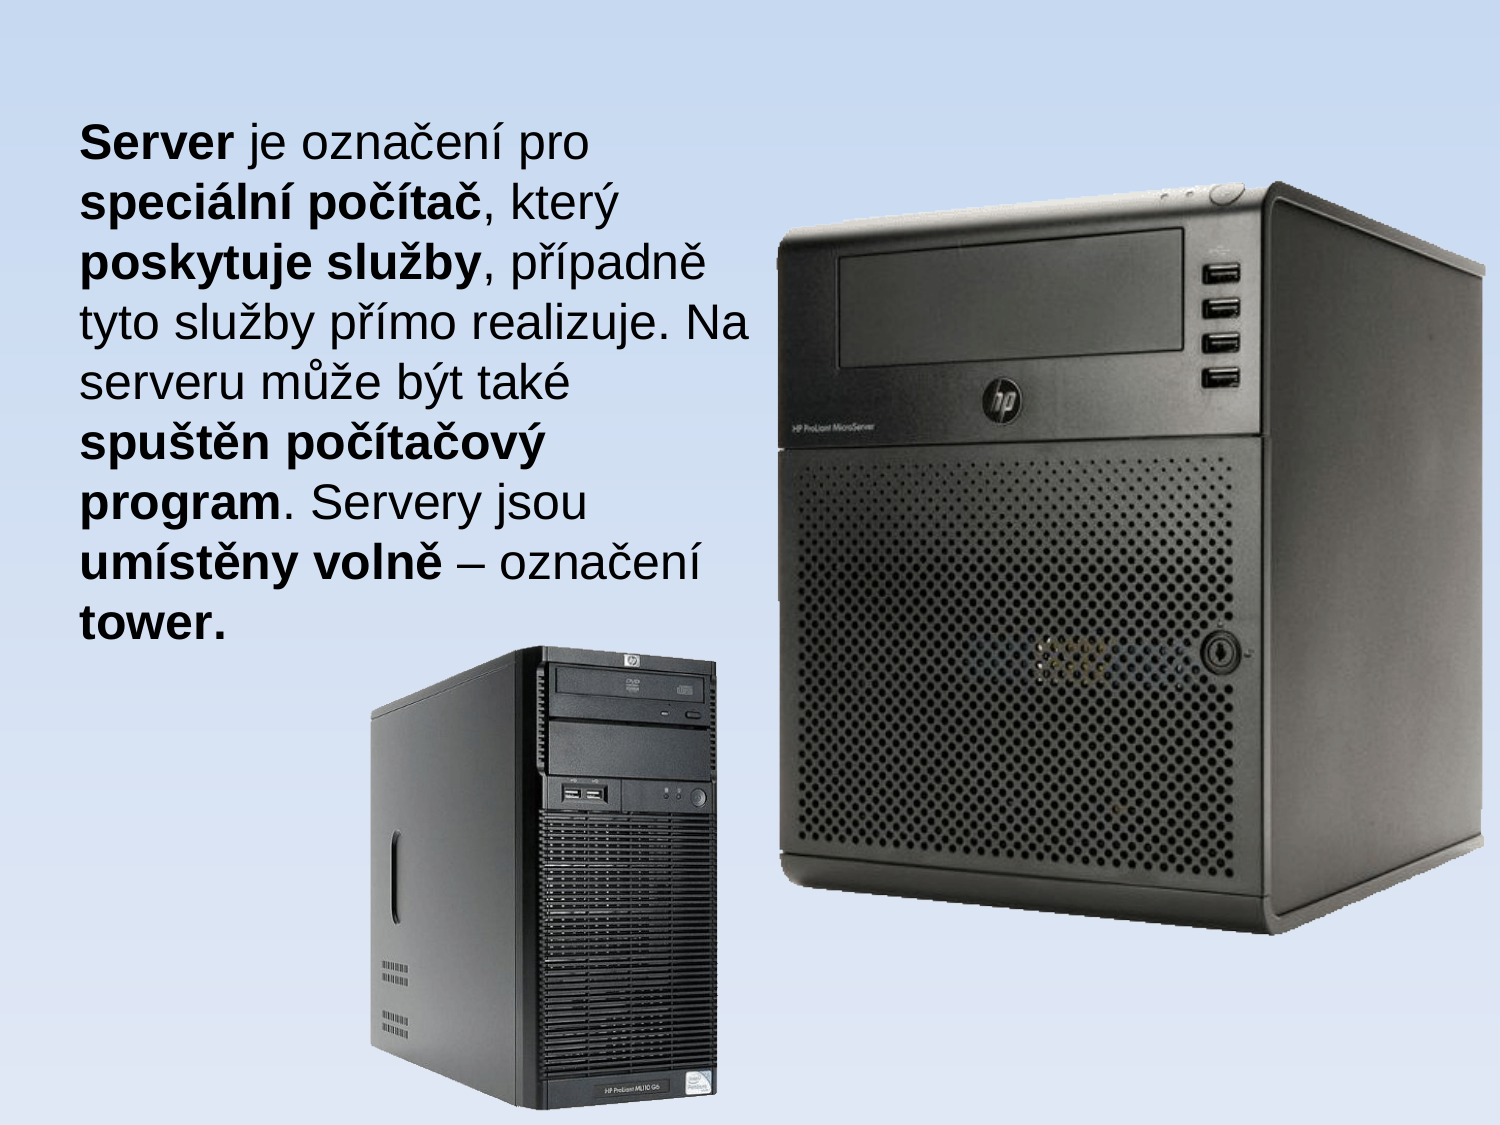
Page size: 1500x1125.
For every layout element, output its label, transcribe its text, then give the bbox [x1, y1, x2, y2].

list Server je označení pro speciální počítač, který poskytuje služby, případně tyto služby přímo realizuje. Na serveru může být také spuštěn počítačový program. Servery jsou umístěny volně ‒ označení tower. [29, 101, 667, 1059]
picture [360, 78, 1500, 1125]
